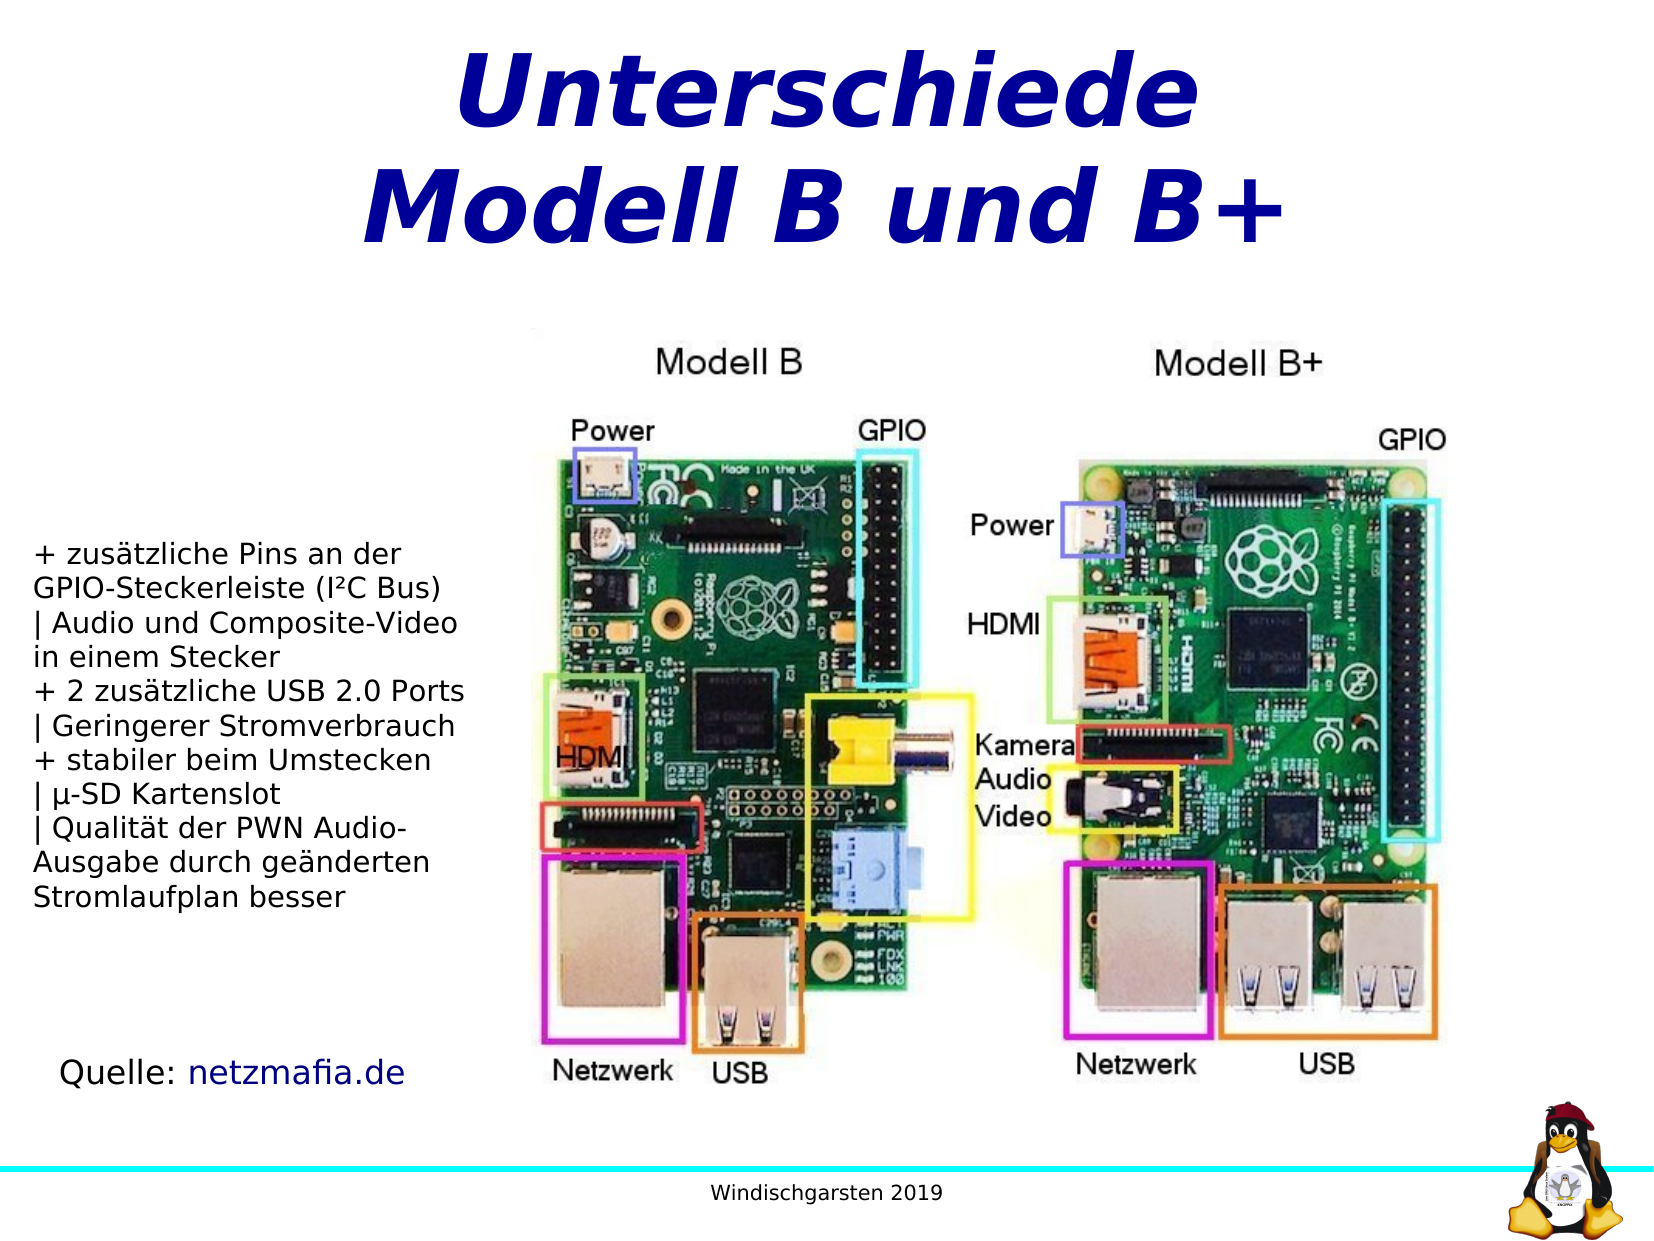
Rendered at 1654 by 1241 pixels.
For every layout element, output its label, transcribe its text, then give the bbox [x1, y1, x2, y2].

title Unterschiede Modell B und B+ [121, 33, 1534, 267]
text_box Quelle: netzmafia.de [59, 1053, 502, 1093]
picture [531, 328, 1460, 1093]
picture [1505, 1100, 1625, 1241]
list + zusätzliche Pins an der GPIO-Steckerleiste (I²C Bus) | Audio und Composite-Video in einem Stecker + 2 zusätzliche USB 2.0 Ports | Geringerer Stromverbrauch + stabiler beim Umstecken | µ-SD Kartenslot | Qualität der PWN Audio-Ausgabe durch geänderten Stromlaufplan besser [32, 537, 473, 982]
